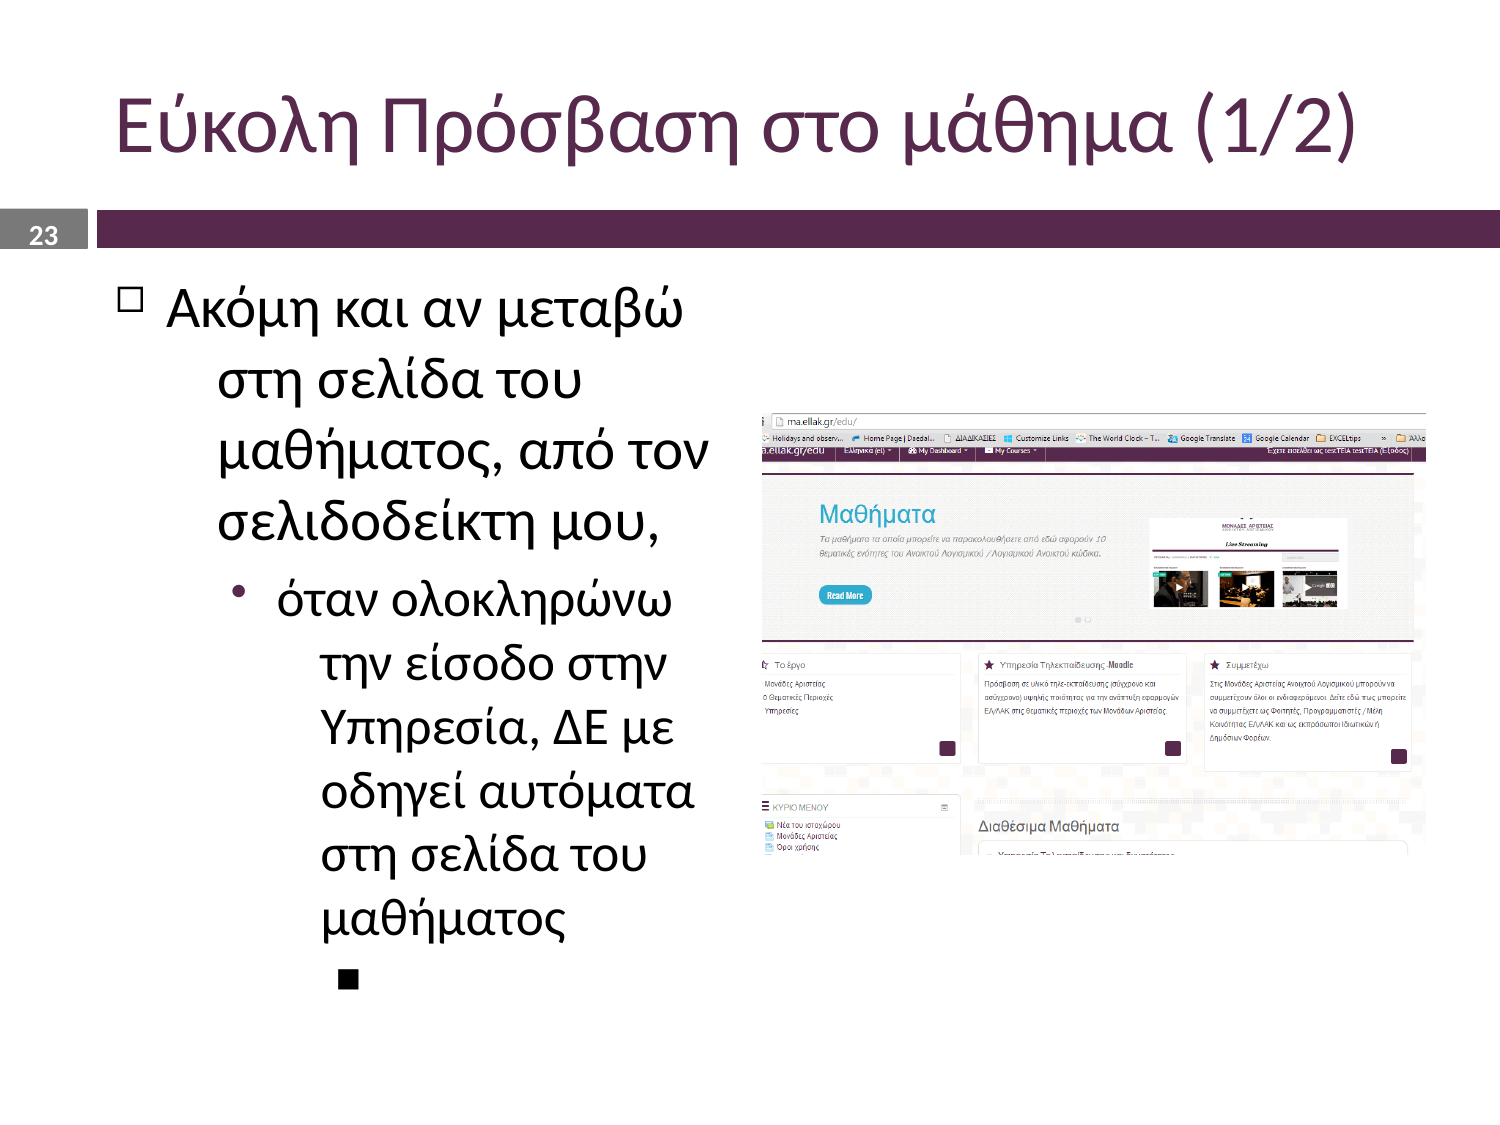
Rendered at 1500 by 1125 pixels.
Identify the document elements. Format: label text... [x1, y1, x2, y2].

picture [762, 413, 1426, 855]
title Eύκολη Πρόσβαση στο μάθημα (1/2) [99, 37, 1438, 201]
list Ακόμη και αν μεταβώ στη σελίδα του μαθήματος, από τον σελιδοδείκτη μου, όταν ολοκληρώνω την είσοδο στην Υπηρεσία, ΔΕ με οδηγεί αυτόματα στη σελίδα του μαθήματος [99, 260, 738, 1011]
text_box [0, 208, 88, 249]
